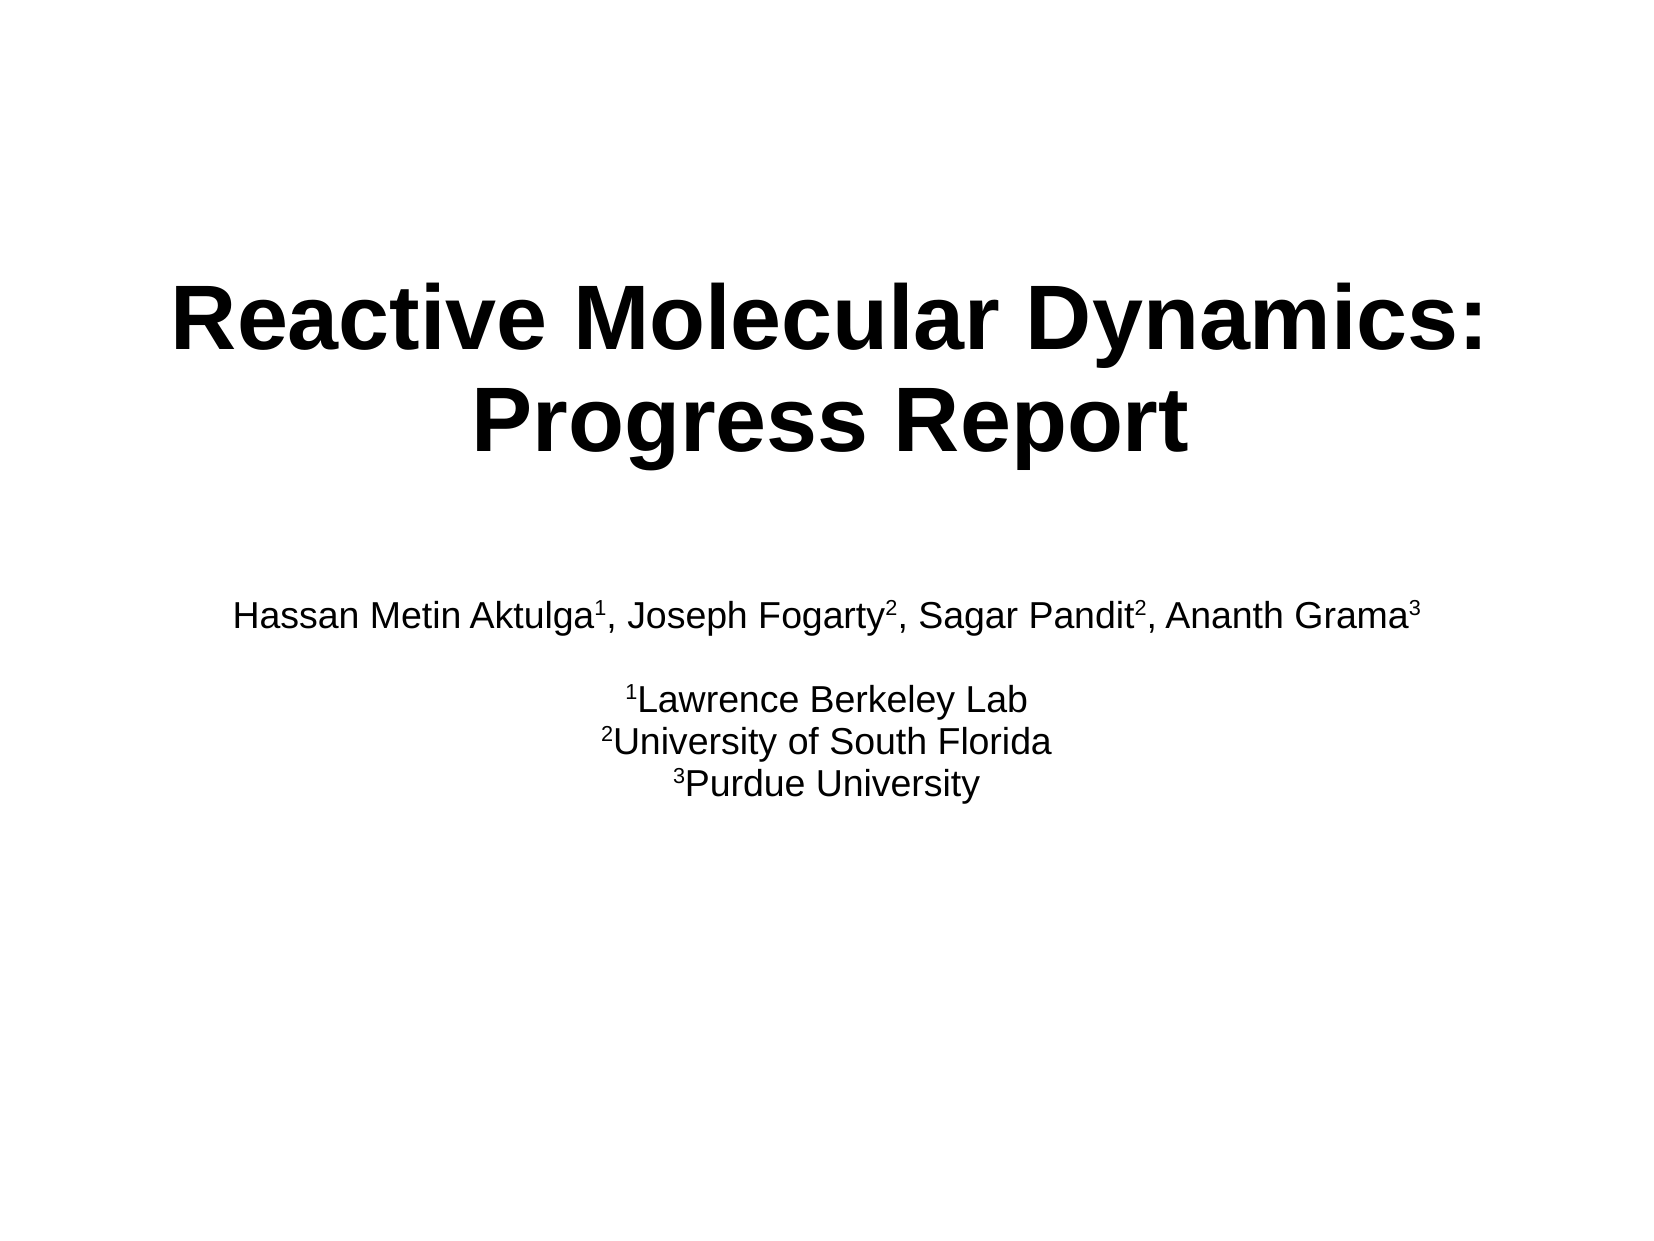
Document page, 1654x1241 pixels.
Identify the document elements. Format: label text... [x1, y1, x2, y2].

title Reactive Molecular Dynamics: Progress Report [86, 259, 1576, 479]
subtitle Hassan Metin Aktulga1, Joseph Fogarty2, Sagar Pandit2, Ananth Grama3 1Lawrence Berkeley Lab 2University of South Florida 3Purdue University [82, 297, 1571, 1102]
